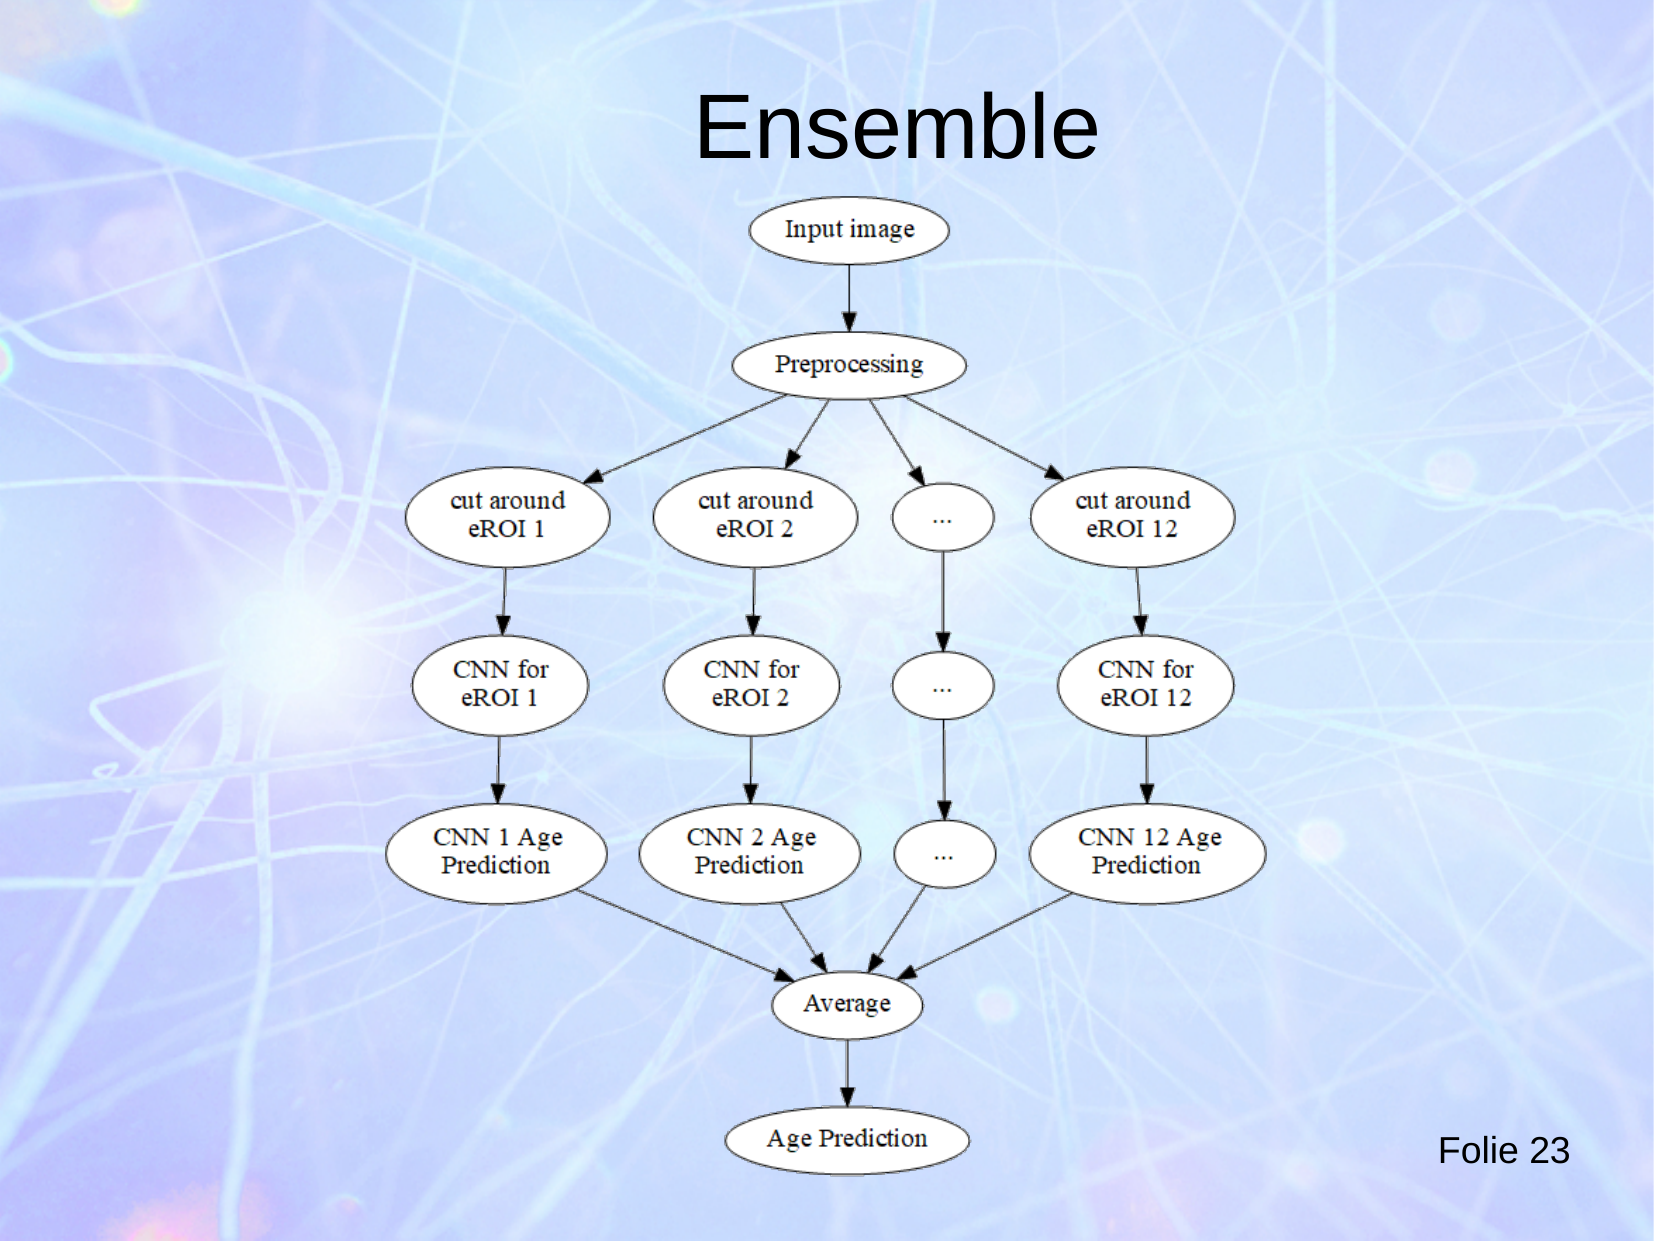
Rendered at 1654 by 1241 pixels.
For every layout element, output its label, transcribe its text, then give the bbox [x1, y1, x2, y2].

picture [0, 0, 1654, 1241]
title Ensemble [236, 23, 1560, 231]
